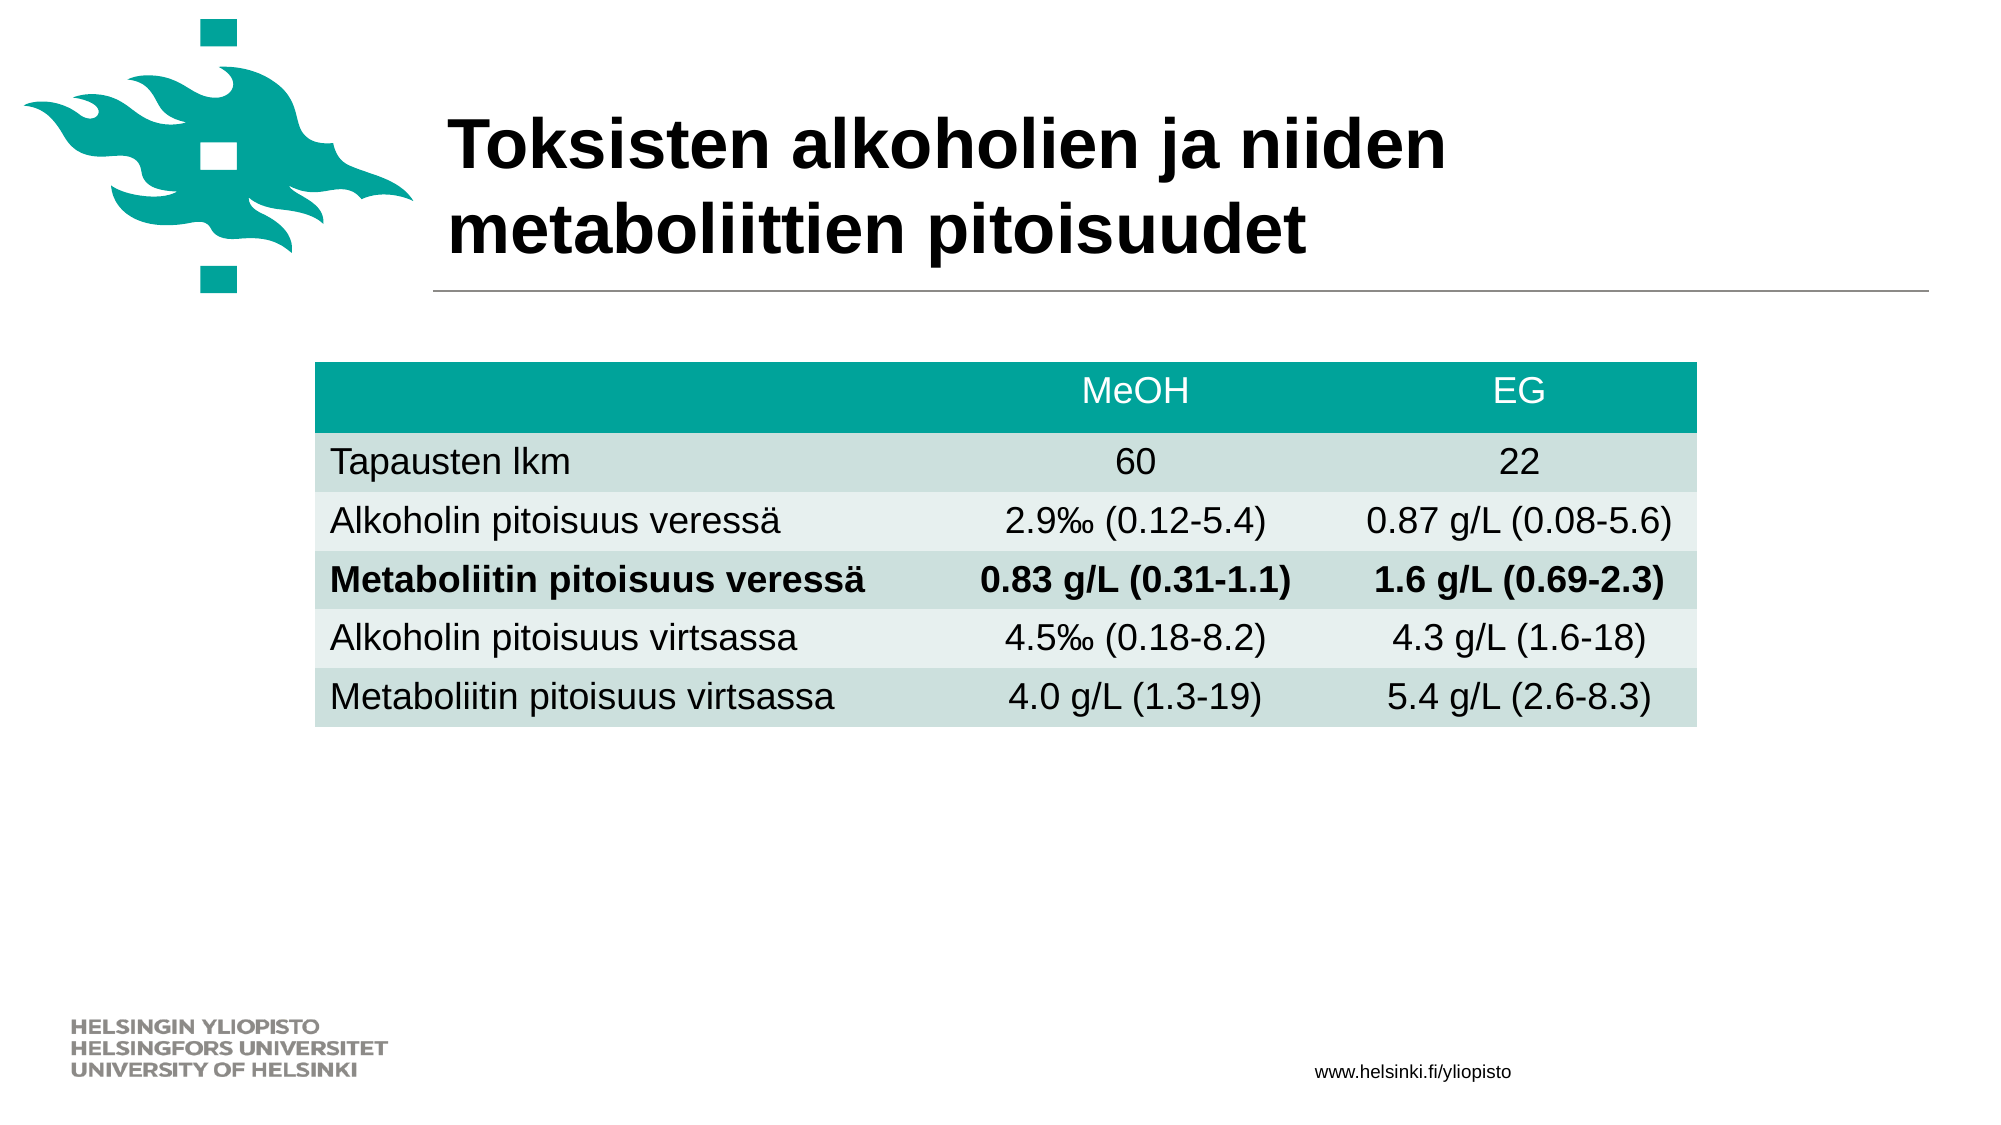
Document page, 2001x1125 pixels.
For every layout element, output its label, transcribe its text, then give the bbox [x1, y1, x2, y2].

picture [70, 1017, 389, 1079]
table_cell 5.4 g/L (2.6-8.3) [1343, 668, 1697, 727]
table_cell 60 [929, 433, 1343, 492]
table_cell Metaboliitin pitoisuus virtsassa [315, 668, 929, 727]
table_cell 0.83 g/L (0.31-1.1) [929, 551, 1343, 609]
table_cell 4.0 g/L (1.3-19) [929, 668, 1343, 727]
table_cell Tapausten lkm [315, 433, 929, 492]
table_header [315, 362, 929, 433]
table_cell 1.6 g/L (0.69-2.3) [1343, 551, 1697, 609]
table_cell 4.3 g/L (1.6-18) [1343, 609, 1697, 668]
table_cell Alkoholin pitoisuus veressä [315, 492, 929, 551]
table_cell 4.5‰ (0.18-8.2) [929, 609, 1343, 668]
table_cell Metaboliitin pitoisuus veressä [315, 551, 929, 609]
title Toksisten alkoholien ja niiden metaboliittien pitoisuudet [432, 90, 1930, 279]
table_cell Alkoholin pitoisuus virtsassa [315, 609, 929, 668]
table_cell 22 [1343, 433, 1697, 492]
table_cell 2.9‰ (0.12-5.4) [929, 492, 1343, 551]
table_cell 0.87 g/L (0.08-5.6) [1343, 492, 1697, 551]
table_header MeOH [929, 362, 1343, 433]
table_header EG [1343, 362, 1697, 433]
